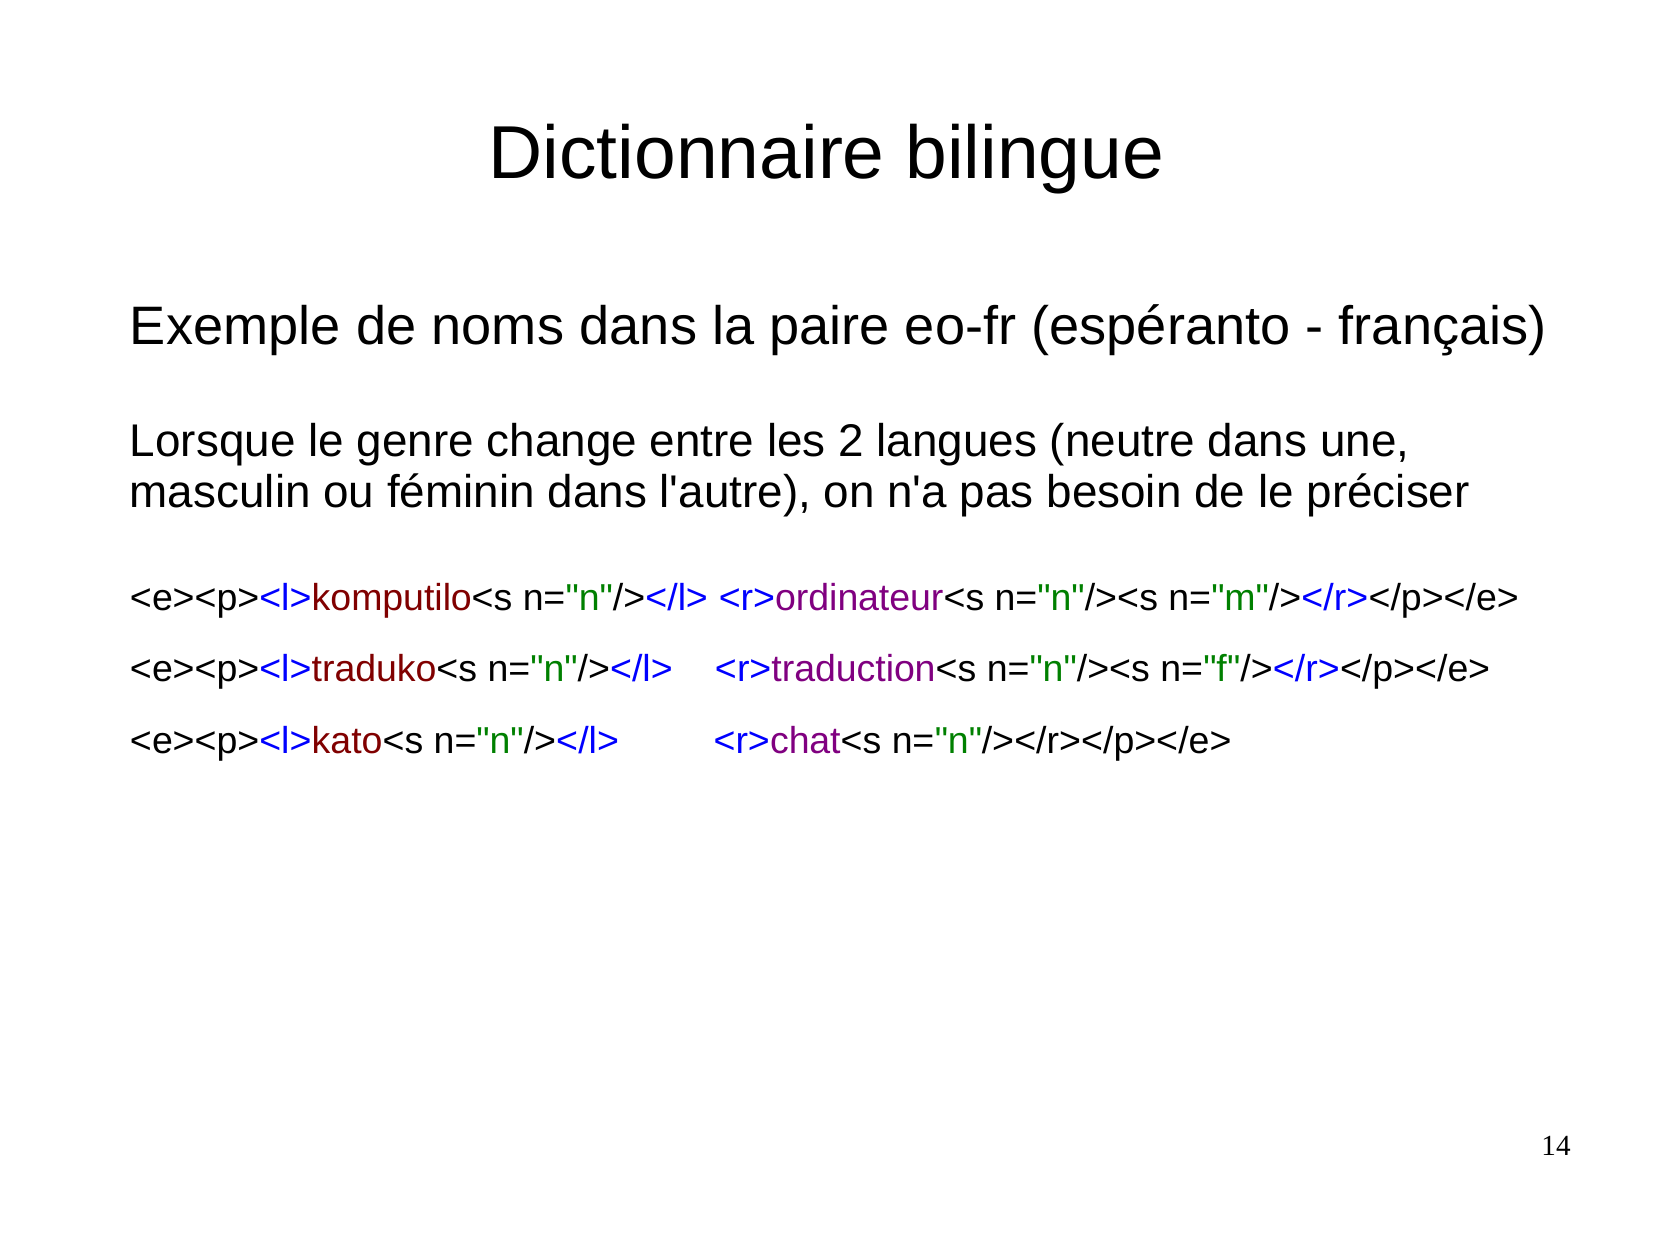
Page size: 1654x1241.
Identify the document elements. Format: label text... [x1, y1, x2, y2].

title Dictionnaire bilingue [82, 49, 1571, 257]
list Exemple de noms dans la paire eo-fr (espéranto - français) Lorsque le genre change entre les 2 langues (neutre dans une, masculin ou féminin dans l'autre), on n'a pas besoin de le préciser <e><p><l>komputilo<s n="n"/></l> <r>ordinateur<s n="n"/><s n="m"/></r></p></e> <e><p><l>traduko<s n="n"/></l> <r>traduction<s n="n"/><s n="f"/></r></p></e> <e><p><l>kato<s n="n"/></l> <r>chat<s n="n"/></r></p></e> [59, 295, 1583, 1116]
